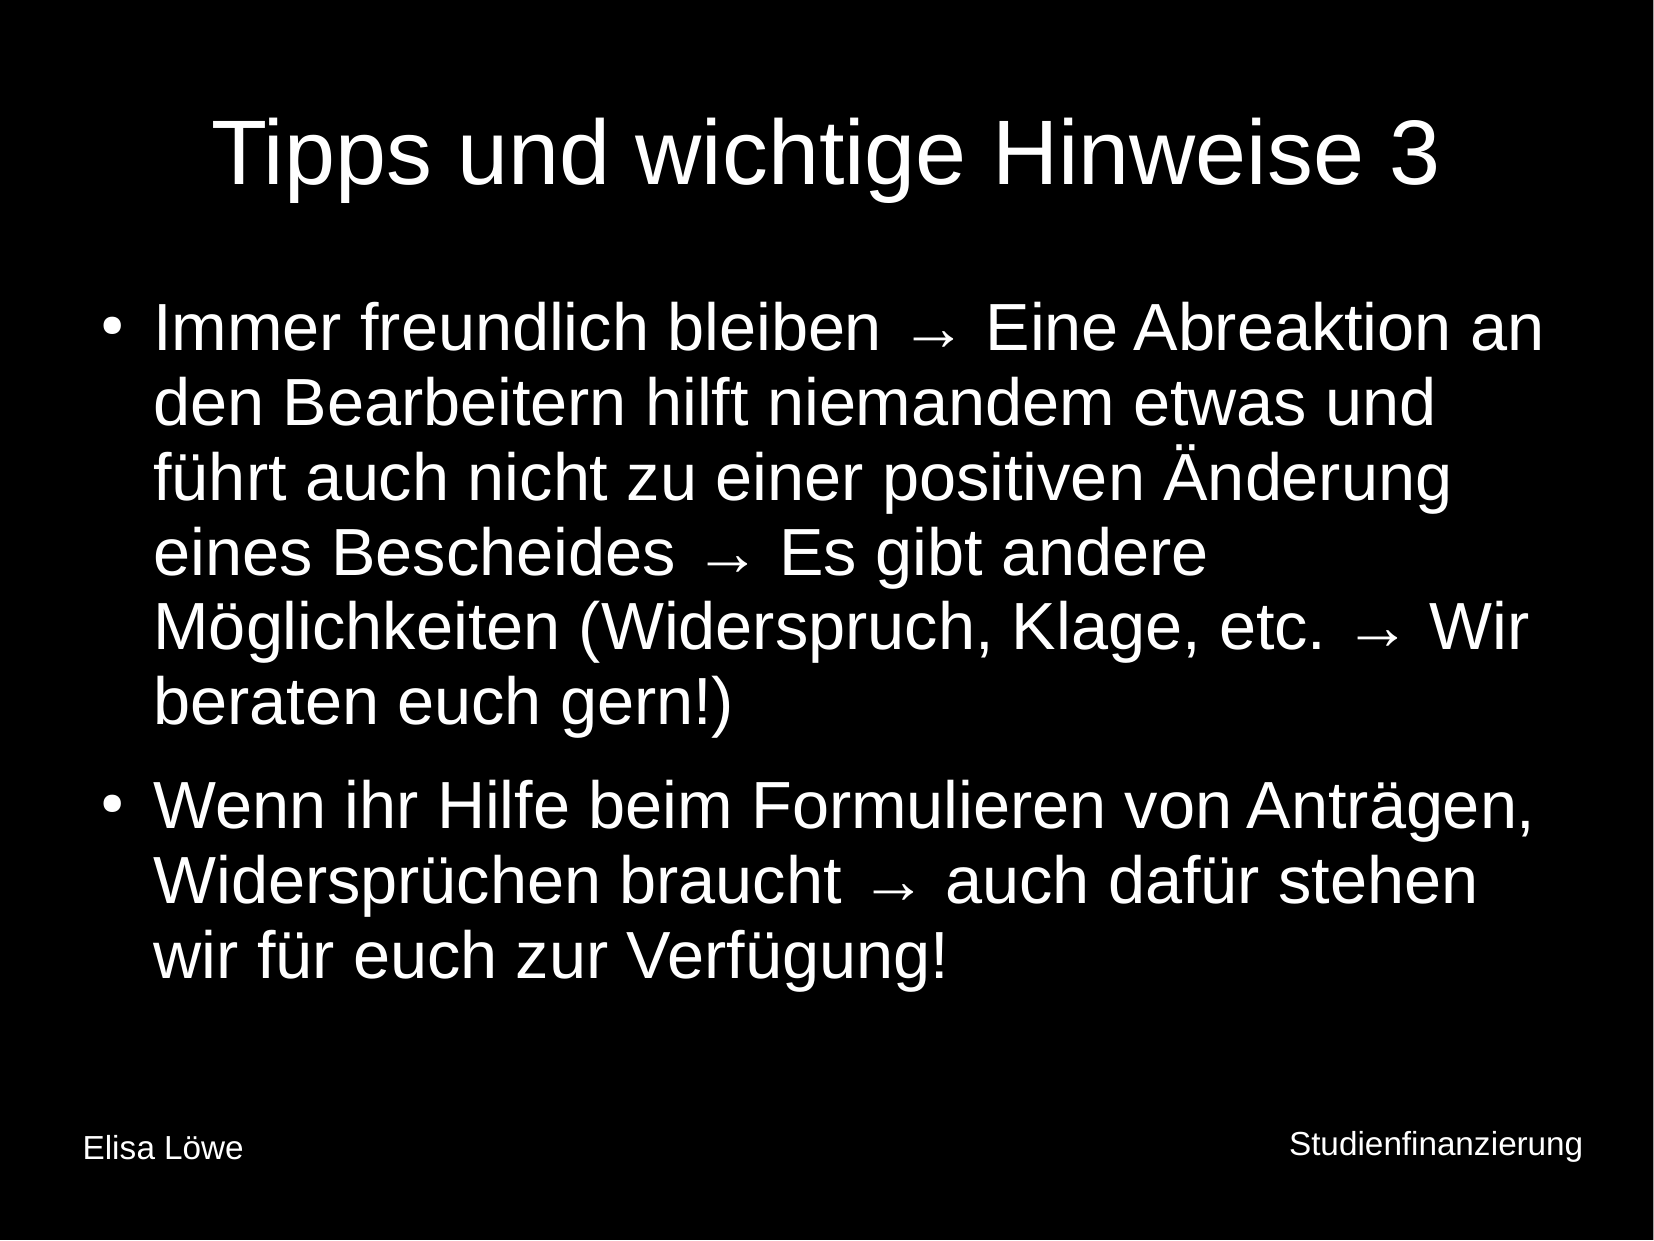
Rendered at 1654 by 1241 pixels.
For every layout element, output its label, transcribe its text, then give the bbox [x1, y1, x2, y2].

list Immer freundlich bleiben → Eine Abreaktion an den Bearbeitern hilft niemandem etwas und führt auch nicht zu einer positiven Änderung eines Bescheides → Es gibt andere Möglichkeiten (Widerspruch, Klage, etc. → Wir beraten euch gern!) Wenn ihr Hilfe beim Formulieren von Anträgen, Widersprüchen braucht → auch dafür stehen wir für euch zur Verfügung! [82, 290, 1571, 1109]
title Tipps und wichtige Hinweise 3 [82, 49, 1571, 257]
